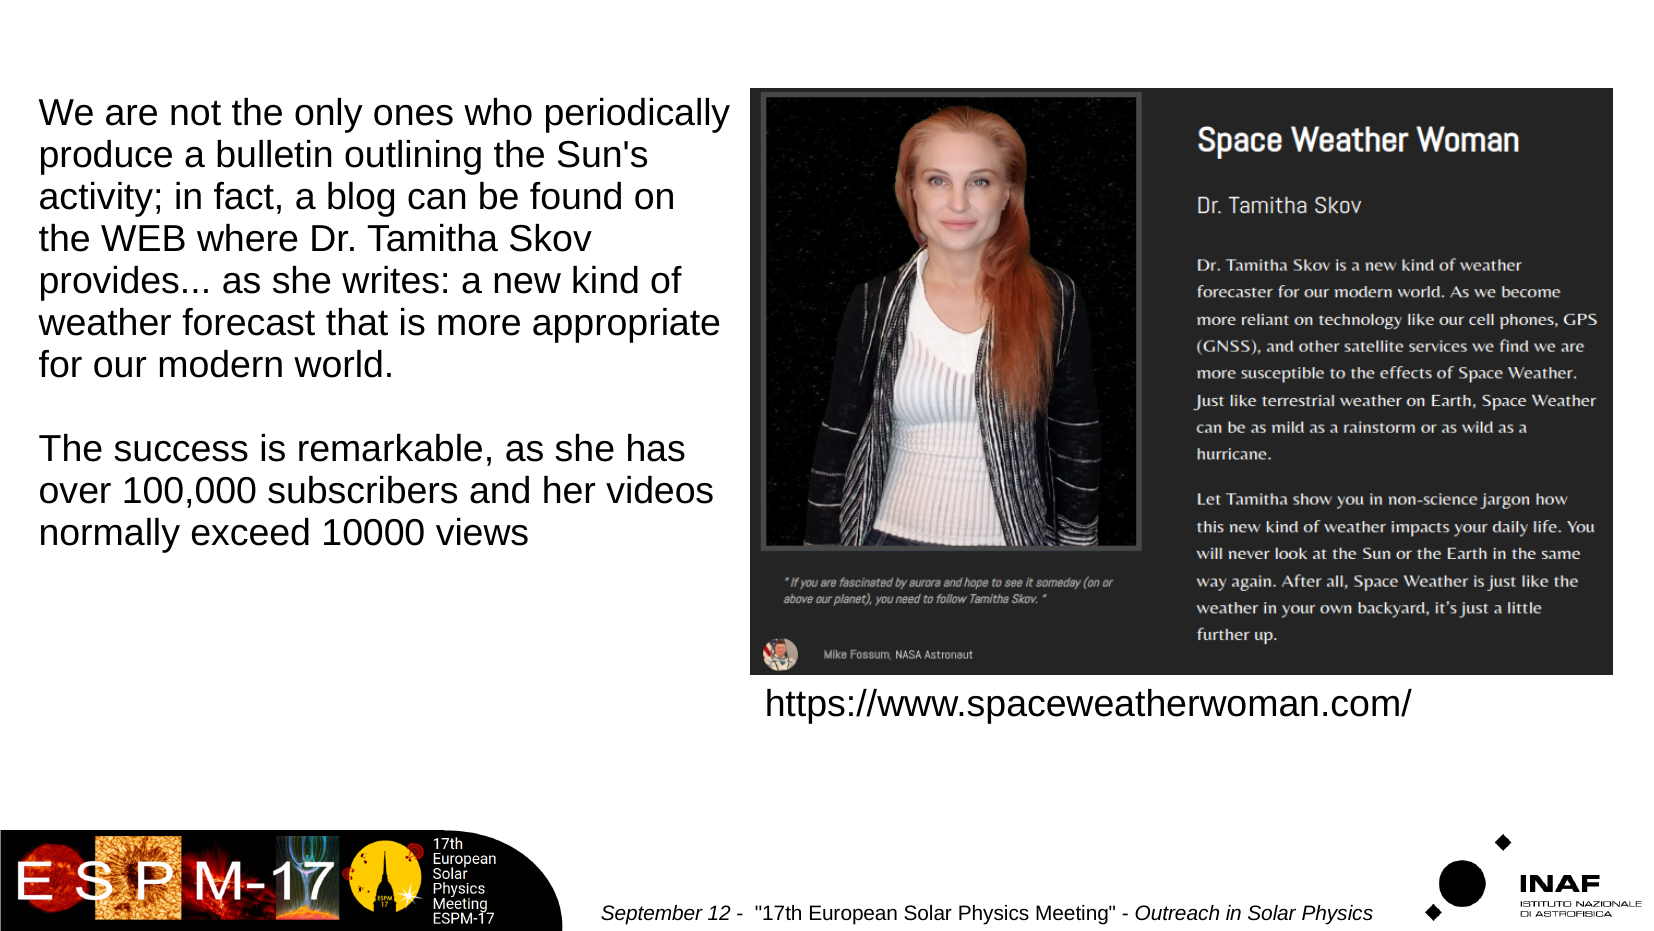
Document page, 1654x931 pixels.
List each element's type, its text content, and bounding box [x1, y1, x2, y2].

text_box We are not the only ones who periodically produce a bulletin outlining the Sun's activity; in fact, a blog can be found on the WEB where Dr. Tamitha Skov provides... as she writes: a new kind of weather forecast that is more appropriate for our modern world. The success is remarkable, as she has over 100,000 subscribers and her videos normally exceed 10000 views [23, 84, 751, 603]
text_box September 12 - "17th European Solar Physics Meeting" - Outreach in Solar Physics [586, 894, 1355, 931]
picture [750, 88, 1613, 676]
picture [0, 830, 563, 931]
picture [1355, 789, 1654, 931]
text_box https://www.spaceweatherwoman.com/ [750, 675, 1427, 732]
